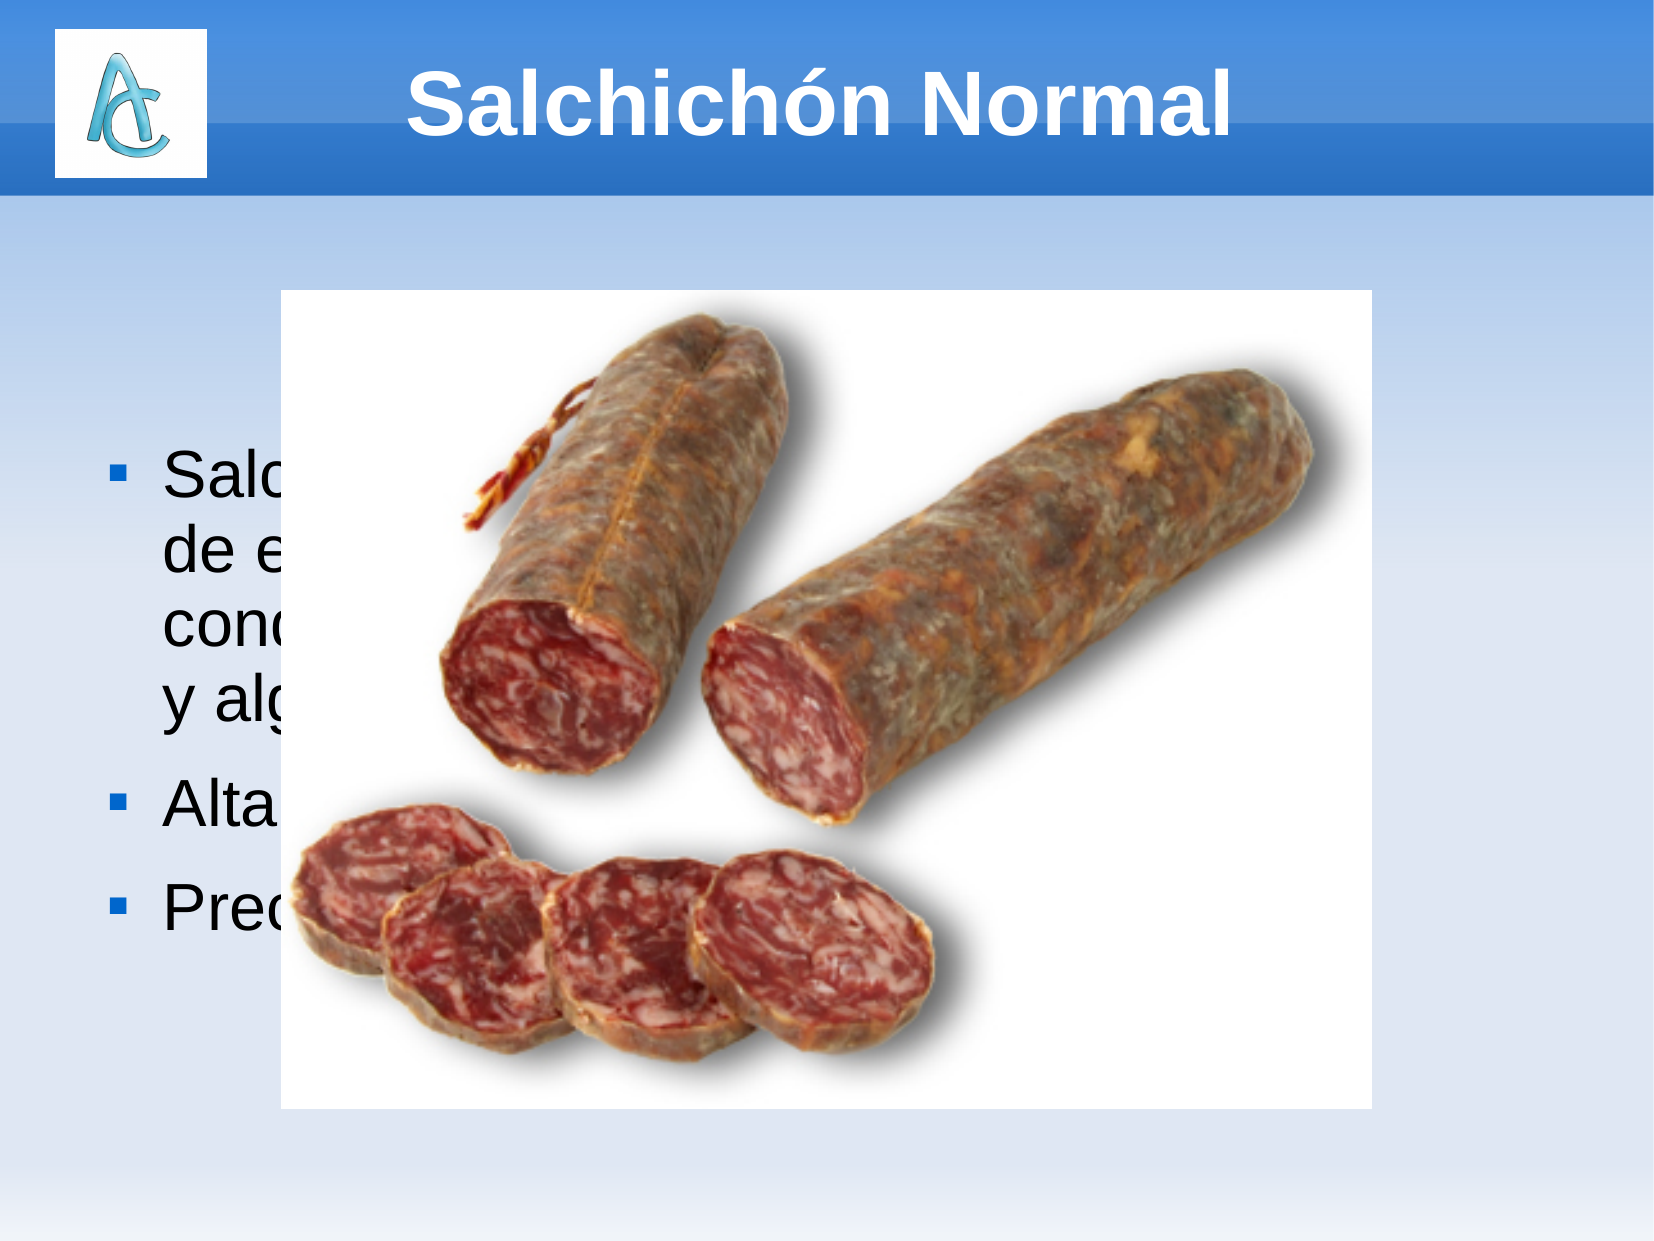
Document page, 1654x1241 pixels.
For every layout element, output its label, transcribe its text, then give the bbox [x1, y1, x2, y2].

title Salchichón Normal [76, 0, 1565, 208]
list Salchichón es un tipo de embutido curado condimentado con sal y algunas especias. Alta calidad. Precio 9,50 €/kg [92, 436, 281, 1049]
picture [0, 0, 1654, 1241]
